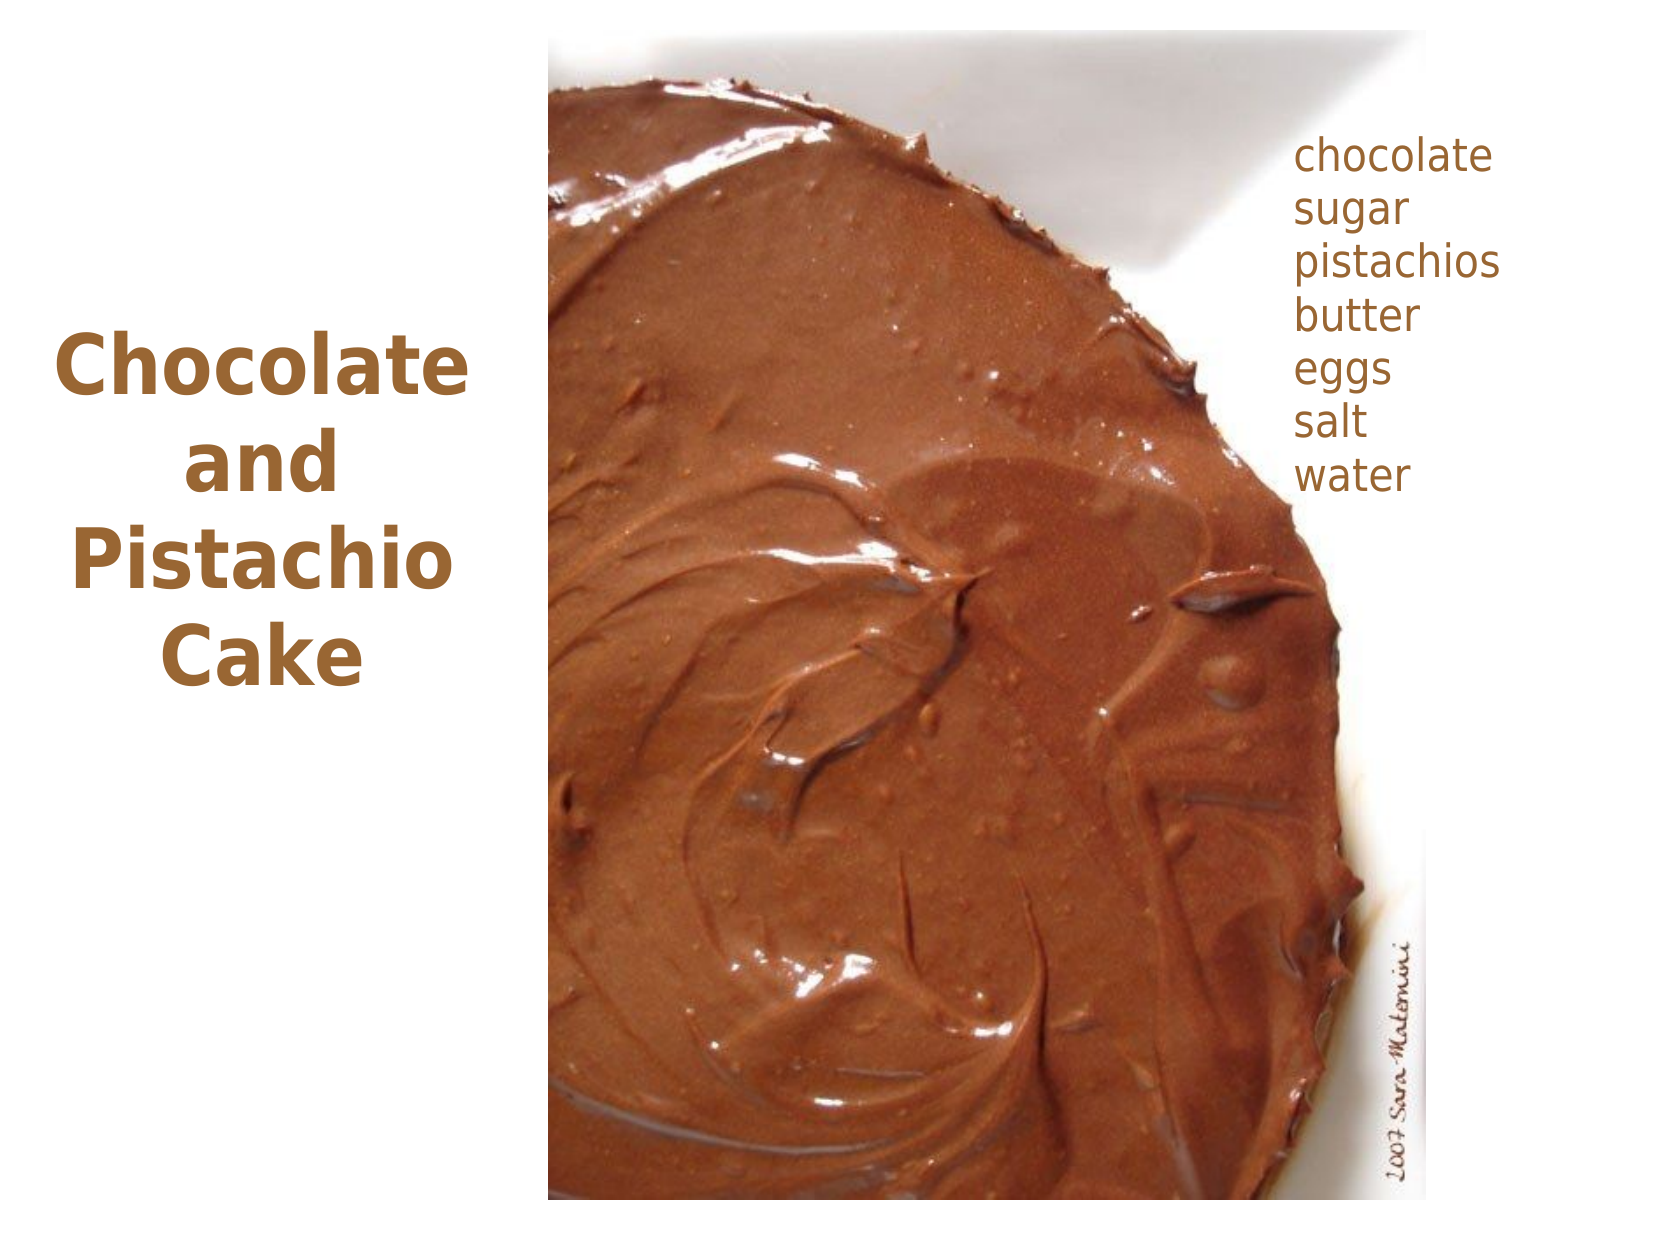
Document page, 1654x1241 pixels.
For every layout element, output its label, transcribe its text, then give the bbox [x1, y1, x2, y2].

text_box Chocolate and Pistachio Cake [0, 309, 526, 713]
text_box chocolate sugar pistachios butter eggs salt water [1278, 121, 1654, 563]
picture [548, 30, 1426, 1201]
